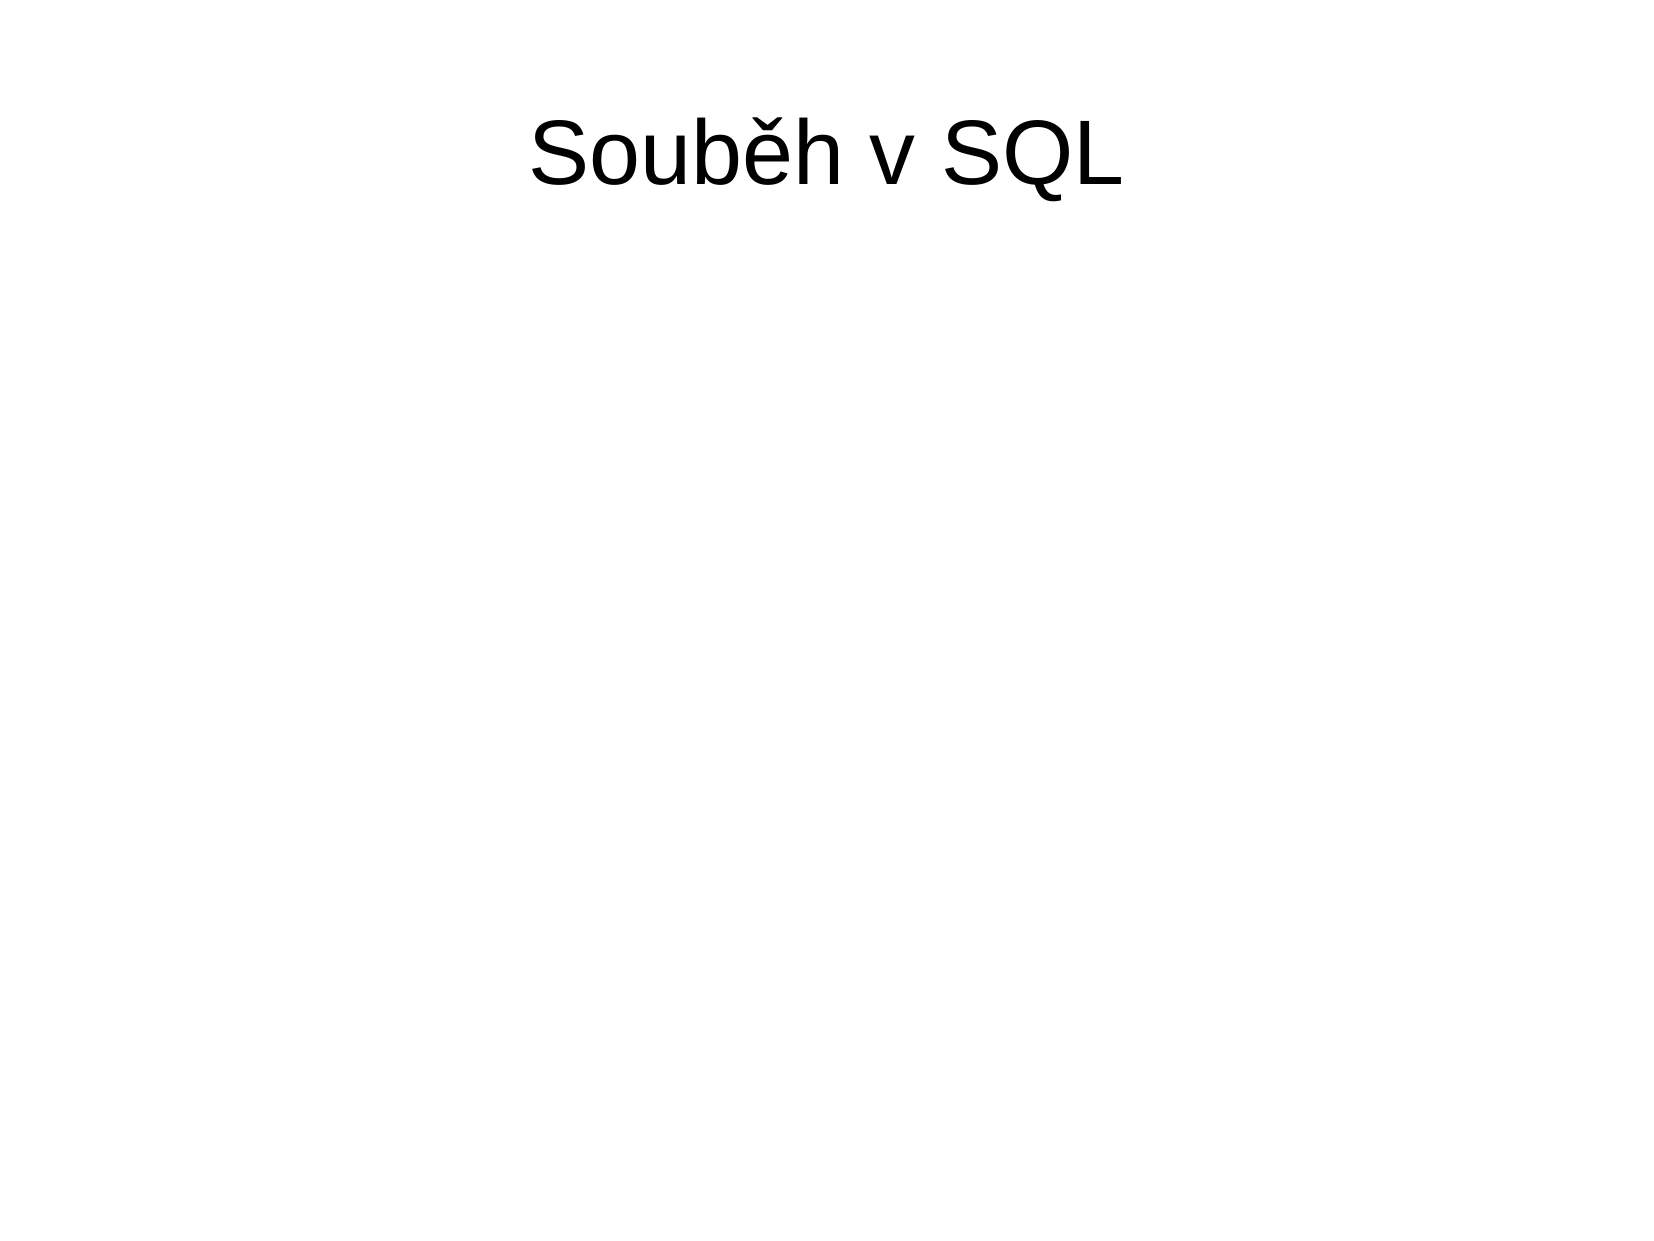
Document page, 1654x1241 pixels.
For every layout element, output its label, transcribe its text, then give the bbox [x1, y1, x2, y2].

title Souběh v SQL [82, 49, 1571, 257]
